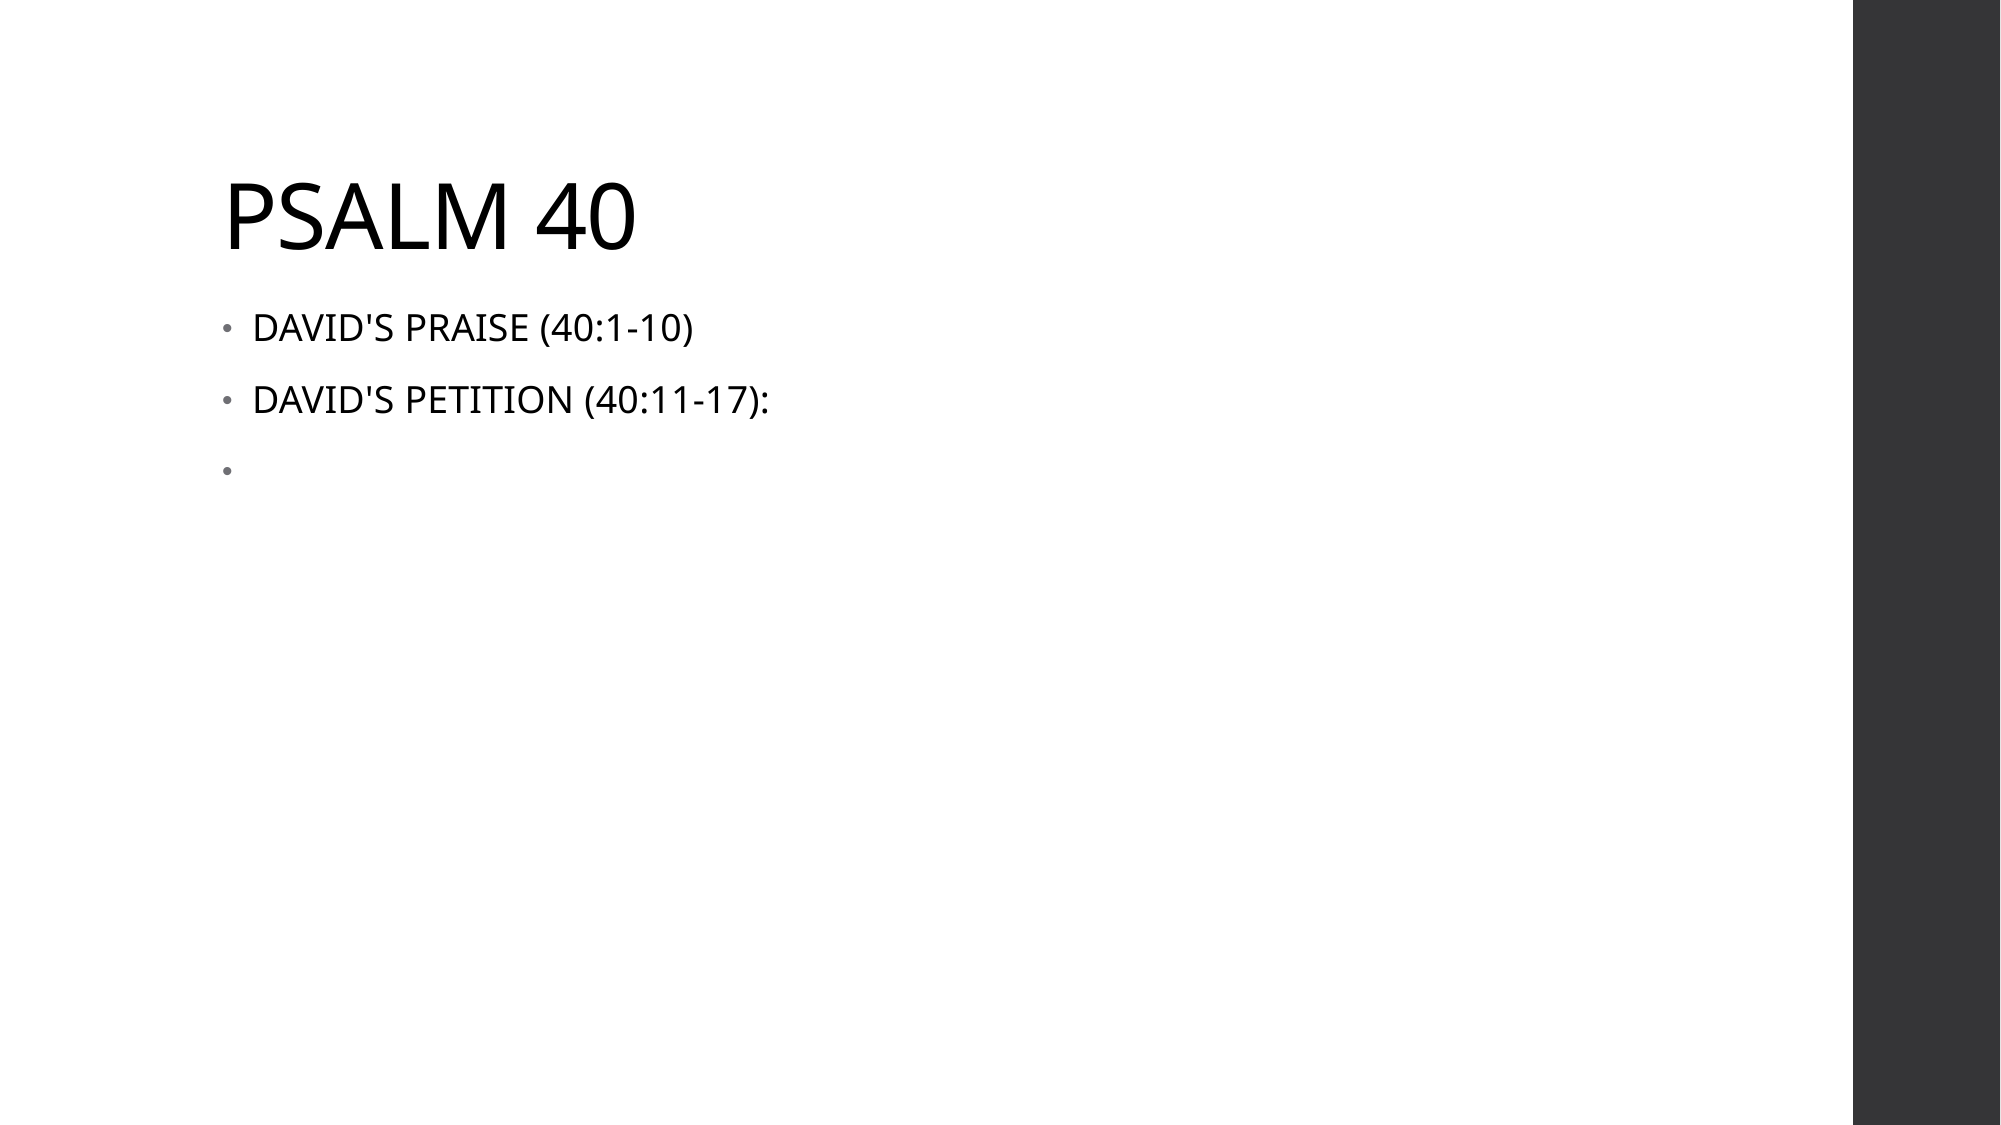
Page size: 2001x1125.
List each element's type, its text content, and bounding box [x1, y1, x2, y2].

list DAVID'S PRAISE (40:1-10) DAVID'S PETITION (40:11-17): [206, 299, 1617, 1014]
title PSALM 40 [206, 60, 1797, 278]
